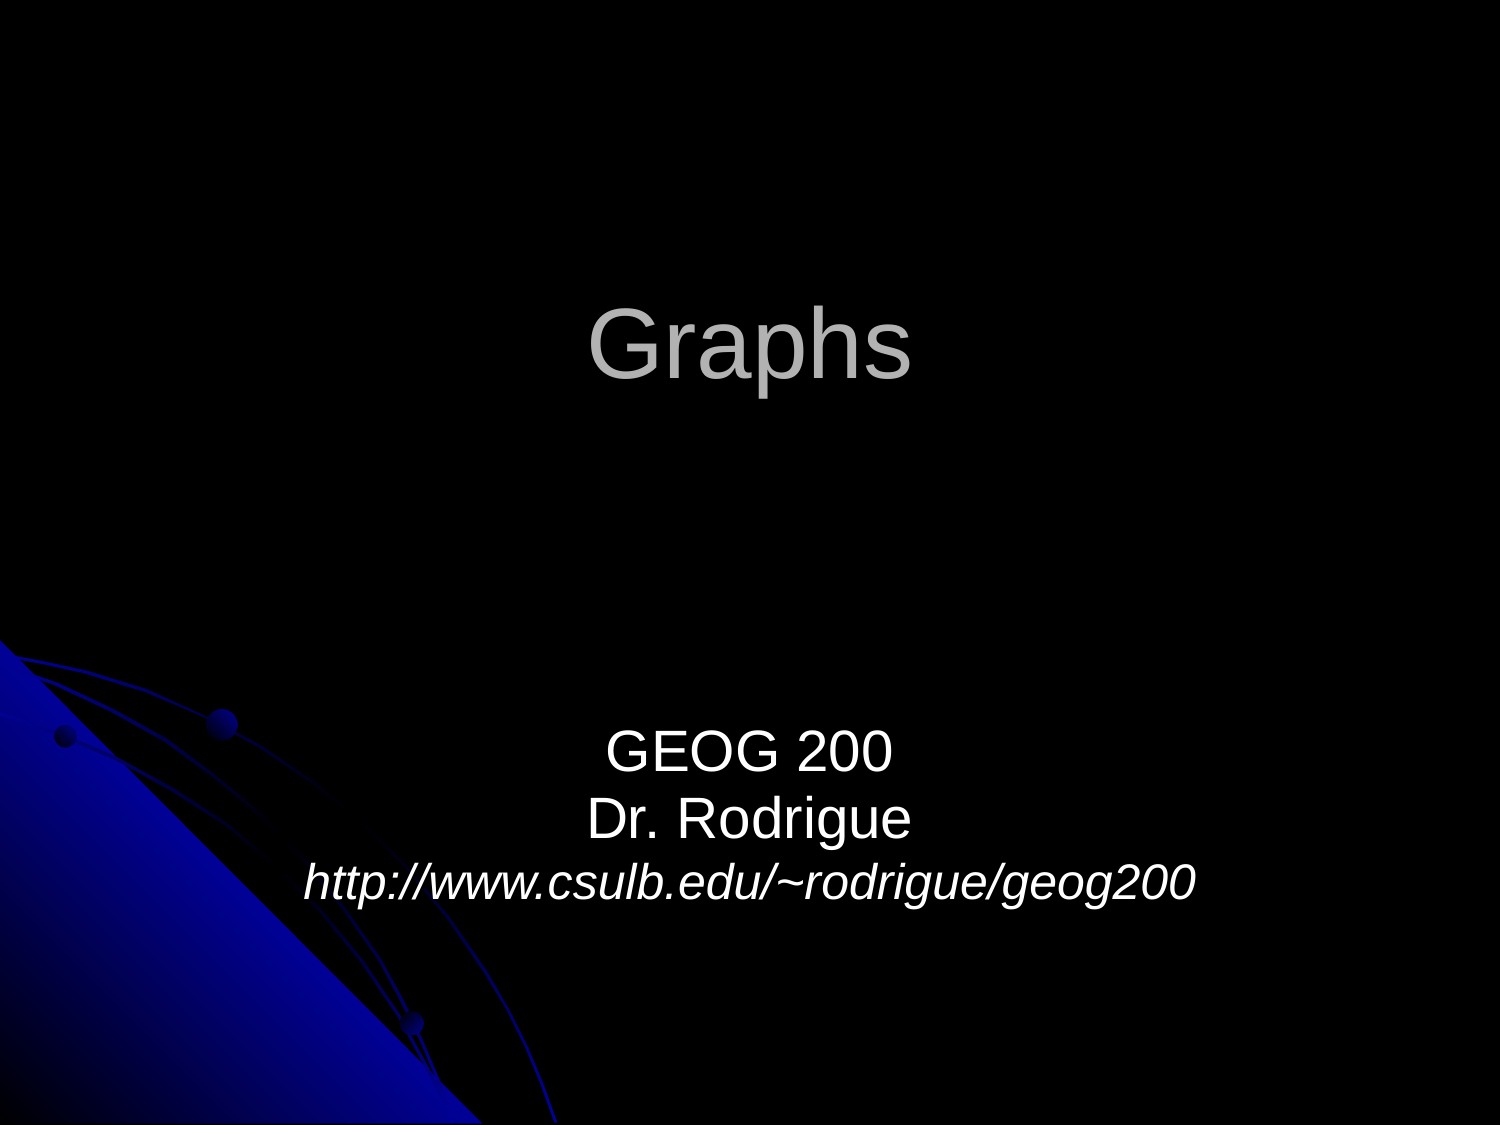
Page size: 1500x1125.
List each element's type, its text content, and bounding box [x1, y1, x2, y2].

subtitle GEOG 200 Dr. Rodrigue http://www.csulb.edu/~rodrigue/geog200 [225, 637, 1276, 976]
title Graphs [112, 220, 1388, 476]
